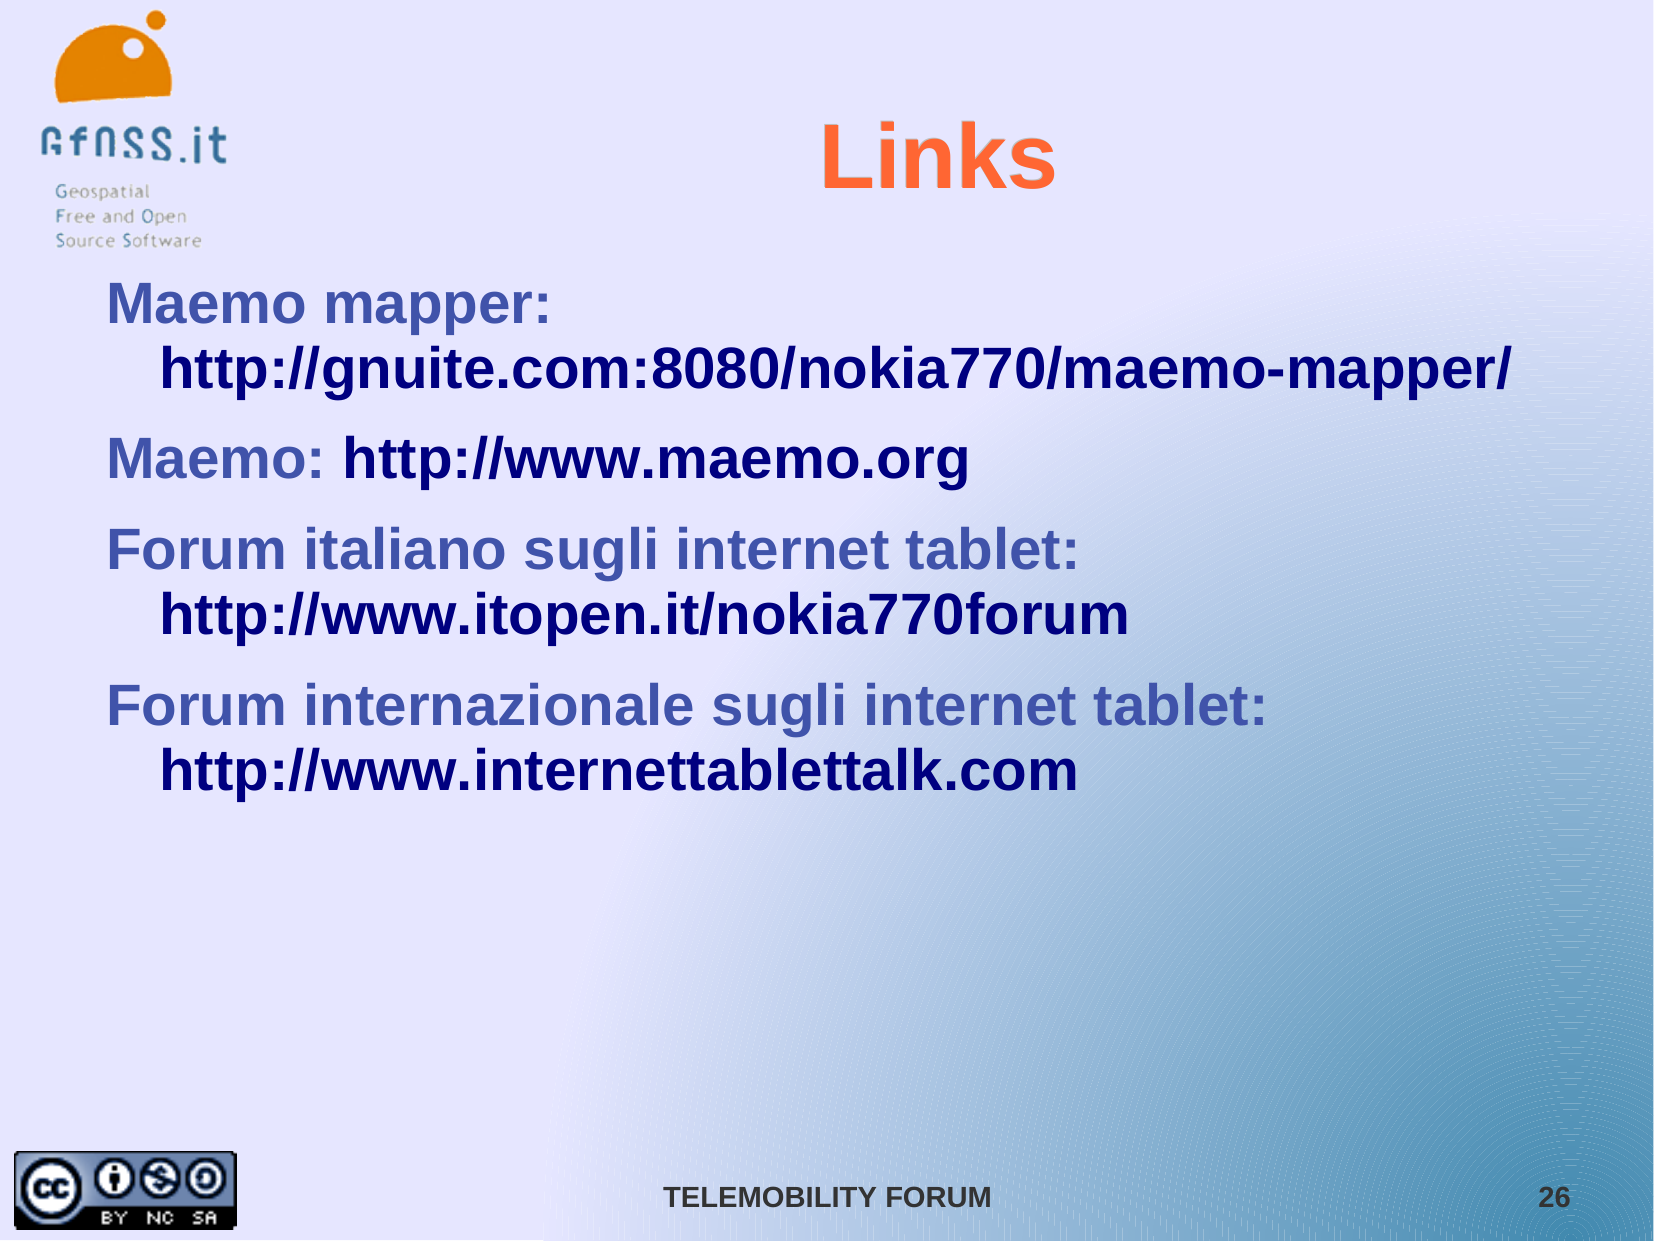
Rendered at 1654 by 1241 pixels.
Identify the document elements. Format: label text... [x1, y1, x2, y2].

picture [0, 1, 254, 266]
title Links [289, 60, 1589, 253]
picture [14, 1151, 237, 1230]
list Maemo mapper: http://gnuite.com:8080/nokia770/maemo-mapper/ Maemo: http://www.maemo.org Forum italiano sugli internet tablet: http://www.itopen.it/nokia770forum Forum internazionale sugli internet tablet: http://www.internettablettalk.com [88, 270, 1571, 1093]
